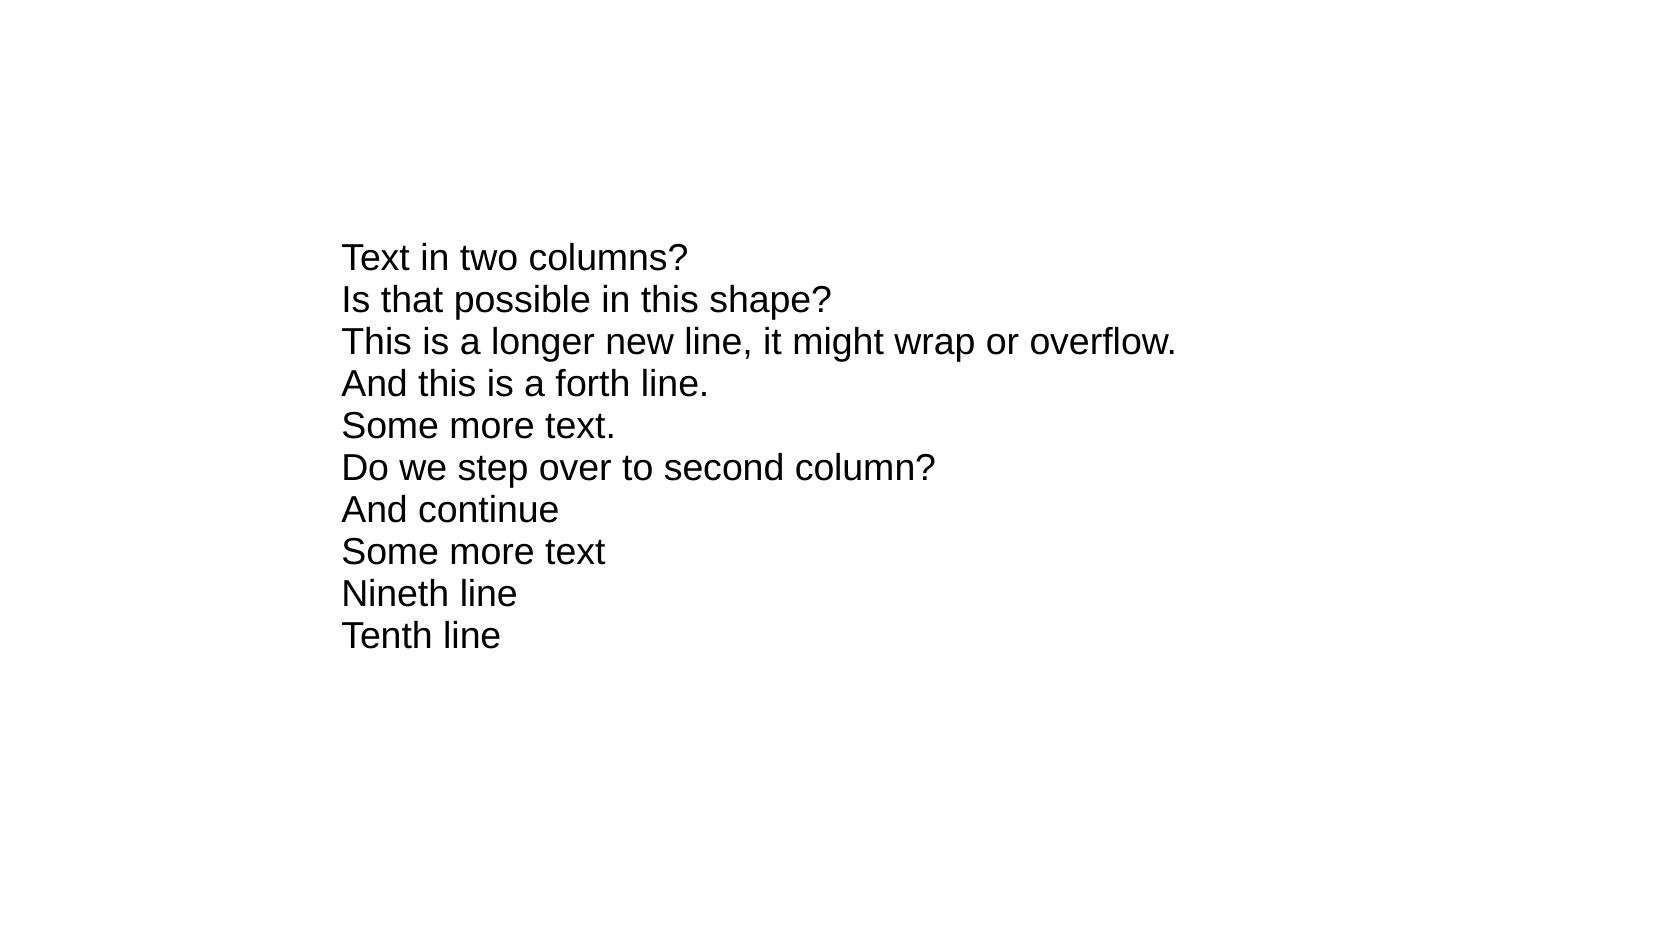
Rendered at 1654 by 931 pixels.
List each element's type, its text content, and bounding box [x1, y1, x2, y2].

text_box Text in two columns? Is that possible in this shape? This is a longer new line, it might wrap or overflow. And this is a forth line. Some more text. Do we step over to second column? And continue Some more text Nineth line Tenth line [326, 229, 1194, 665]
